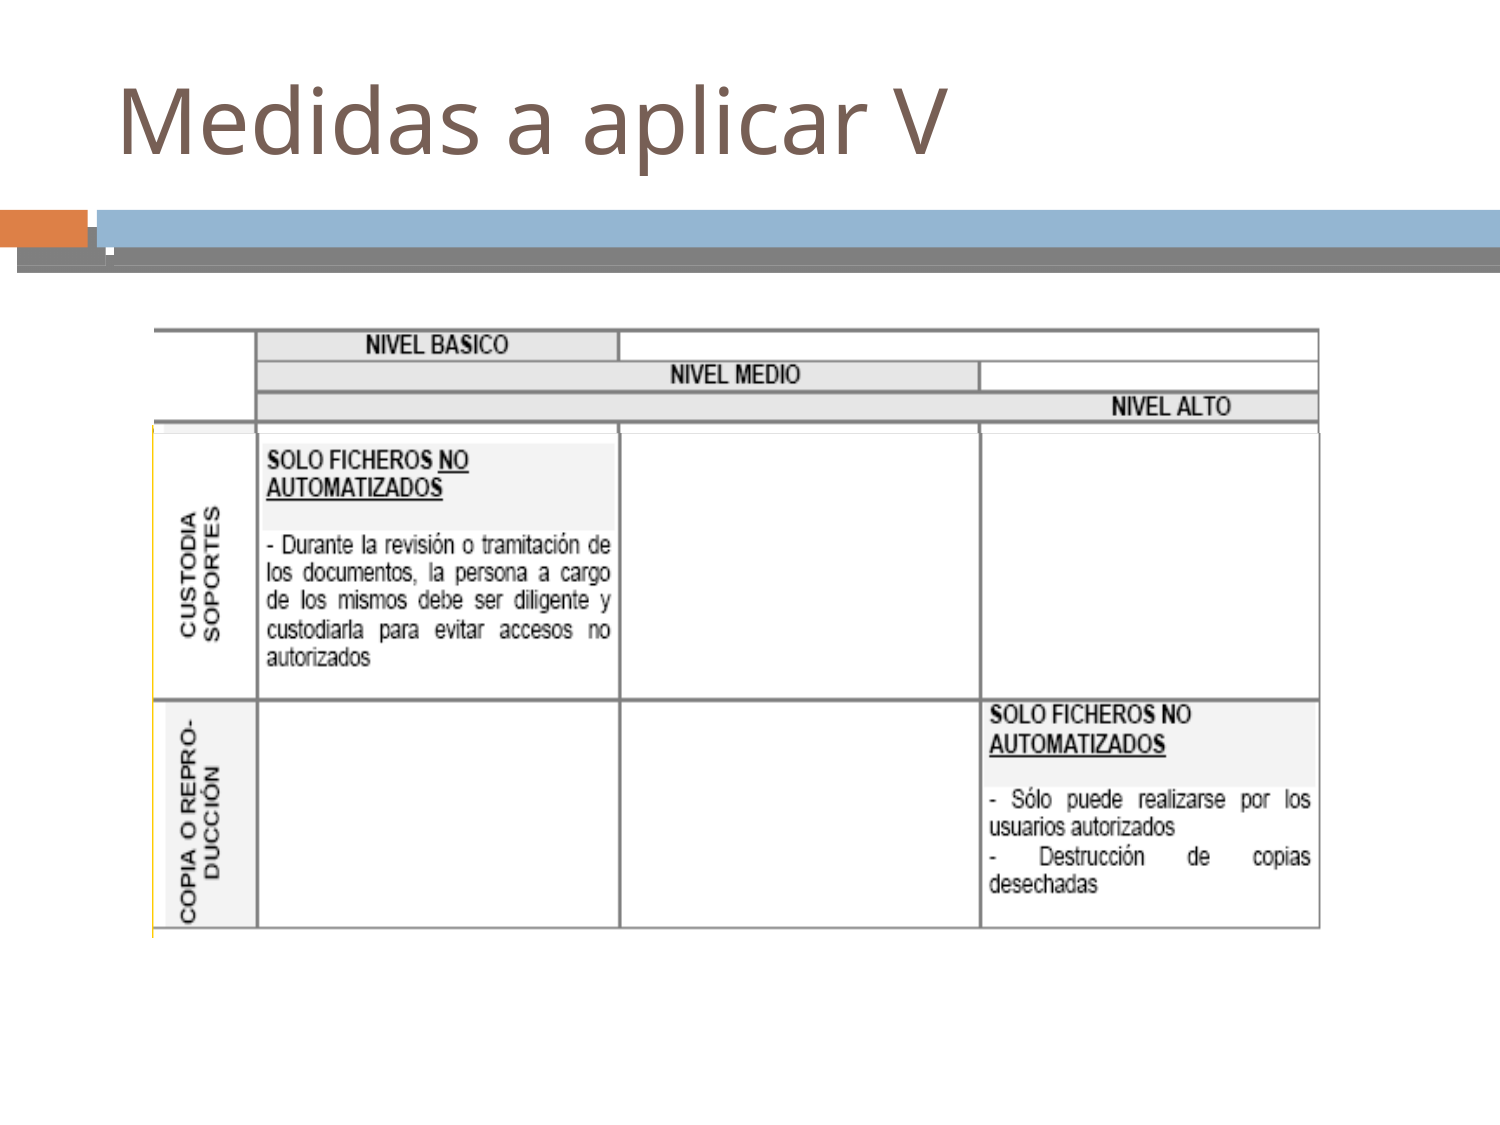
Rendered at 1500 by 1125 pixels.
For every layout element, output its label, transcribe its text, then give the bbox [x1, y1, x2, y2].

picture [152, 316, 1326, 938]
title Medidas a aplicar V [100, 37, 1438, 201]
